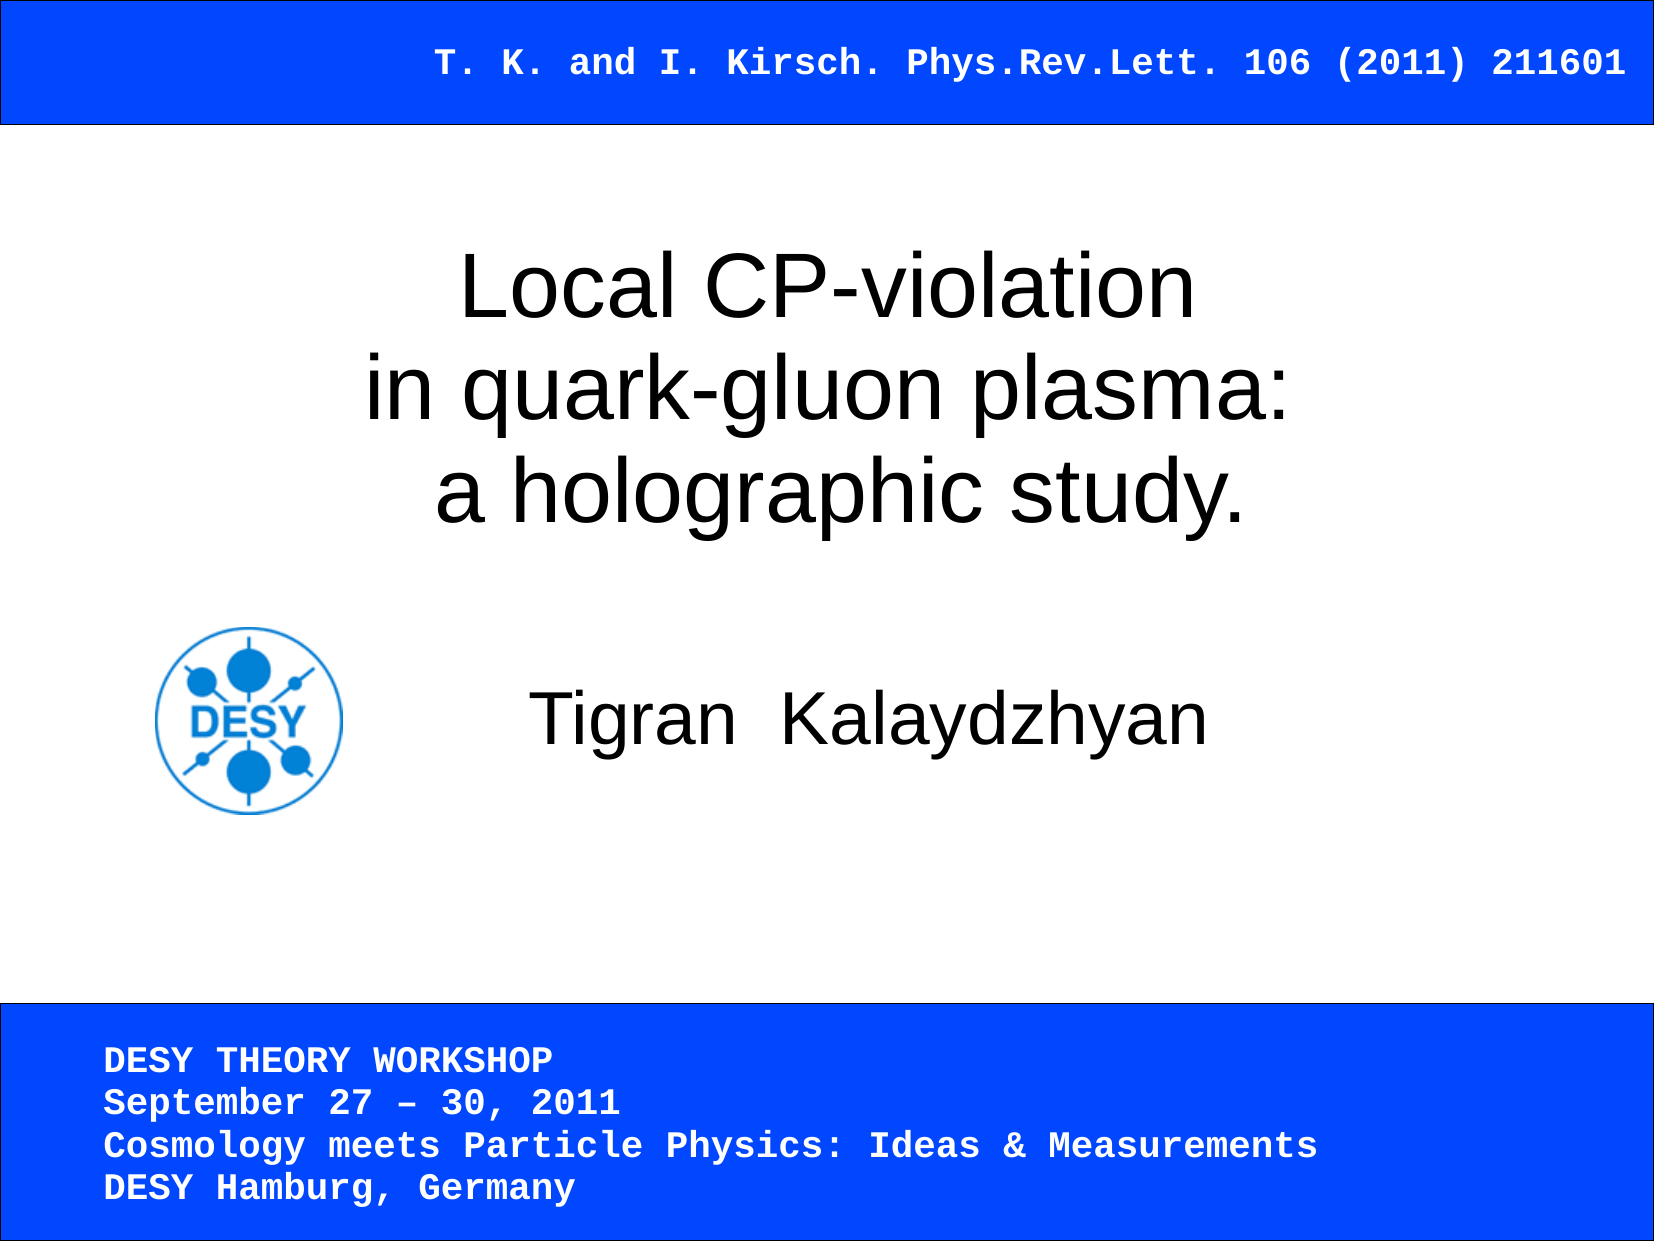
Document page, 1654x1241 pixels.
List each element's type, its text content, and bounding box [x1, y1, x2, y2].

text_box T. K. and I. Kirsch. Phys.Rev.Lett. 106 (2011) 211601 [419, 35, 1654, 124]
text_box Local CP-violation in quark-gluon plasma: a holographic study. [295, 226, 1388, 550]
picture [155, 627, 343, 815]
text_box [0, 0, 1654, 125]
text_box Tigran Kalaydzhyan [513, 668, 1371, 768]
text_box DESY THEORY WORKSHOP September 27 – 30, 2011 Cosmology meets Particle Physics: Ideas & Measurements DESY Hamburg, Germany [88, 1033, 1587, 1219]
text_box [0, 1003, 1654, 1241]
